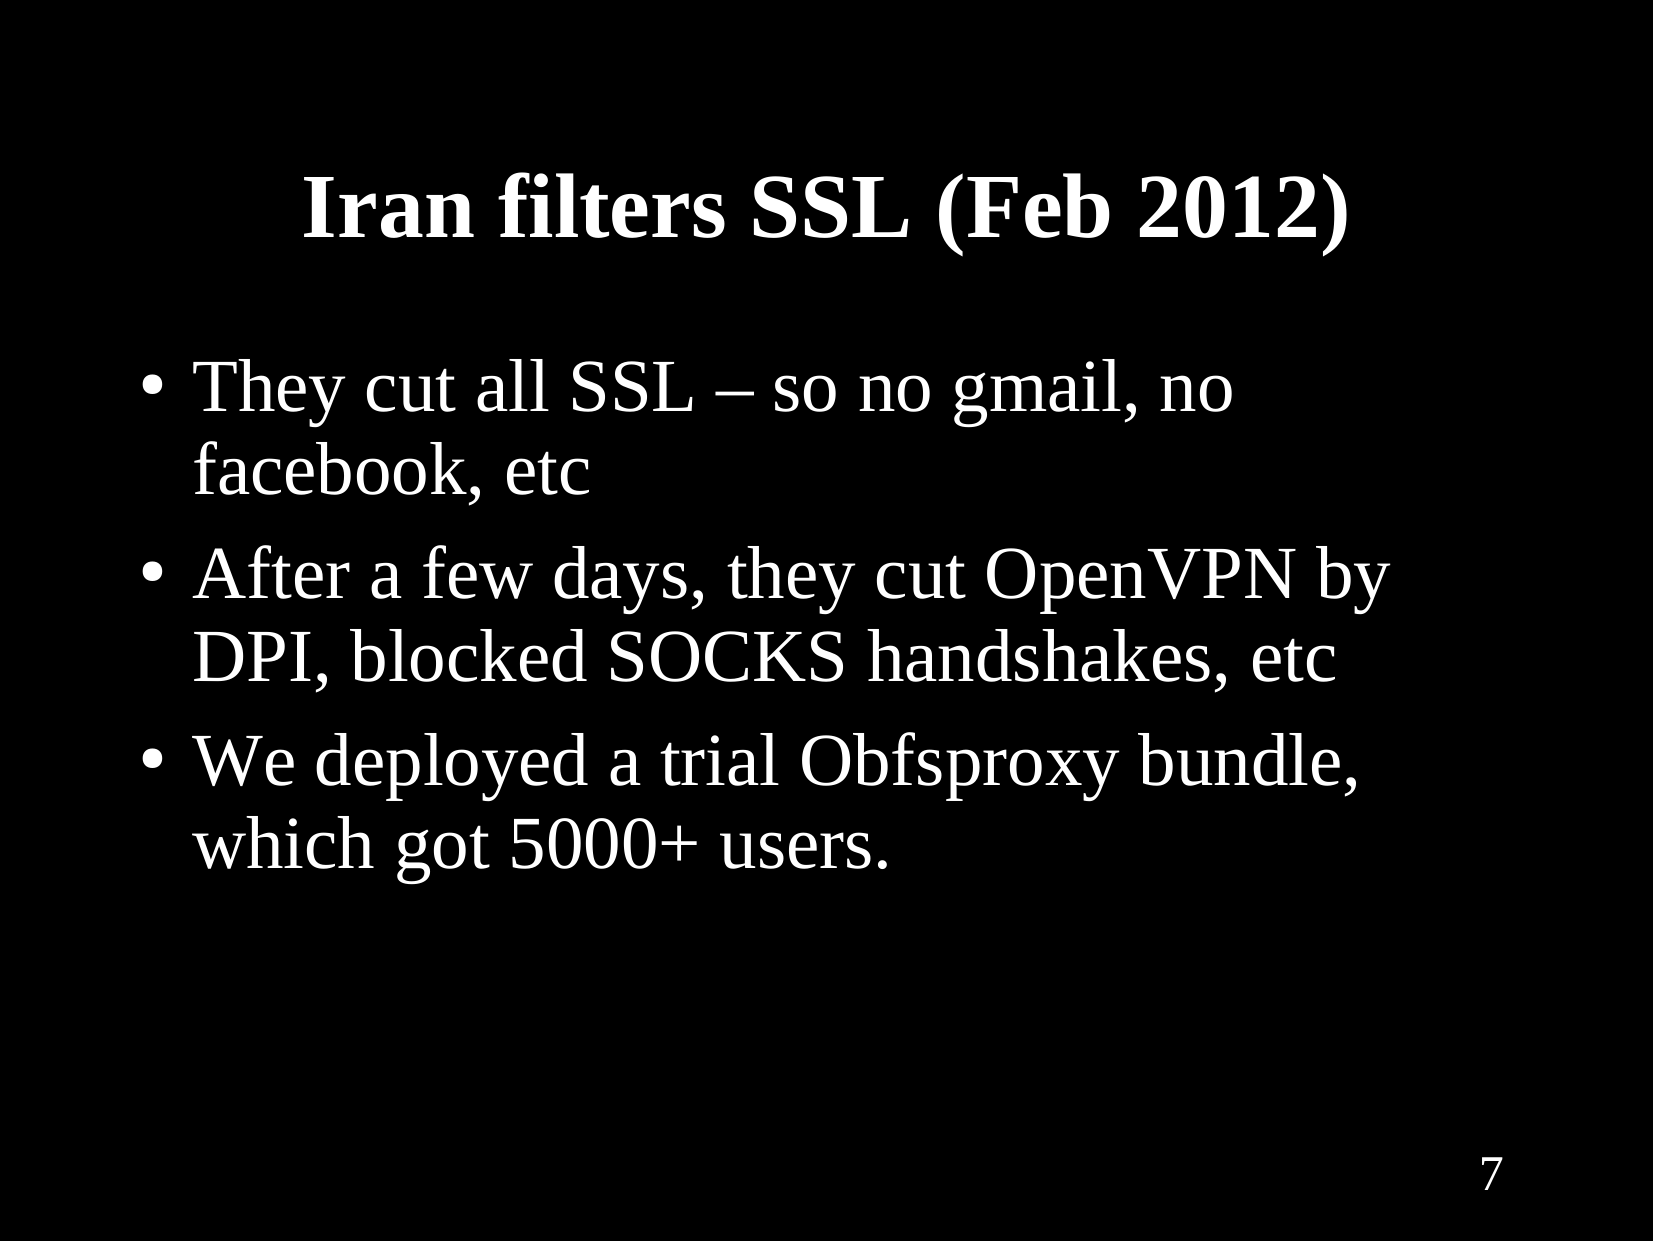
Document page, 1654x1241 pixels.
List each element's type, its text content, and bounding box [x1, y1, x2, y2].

title Iran filters SSL (Feb 2012) [121, 102, 1534, 311]
list They cut all SSL – so no gmail, no facebook, etc After a few days, they cut OpenVPN by DPI, blocked SOCKS handshakes, etc We deployed a trial Obfsproxy bundle, which got 5000+ users. [121, 344, 1534, 1127]
